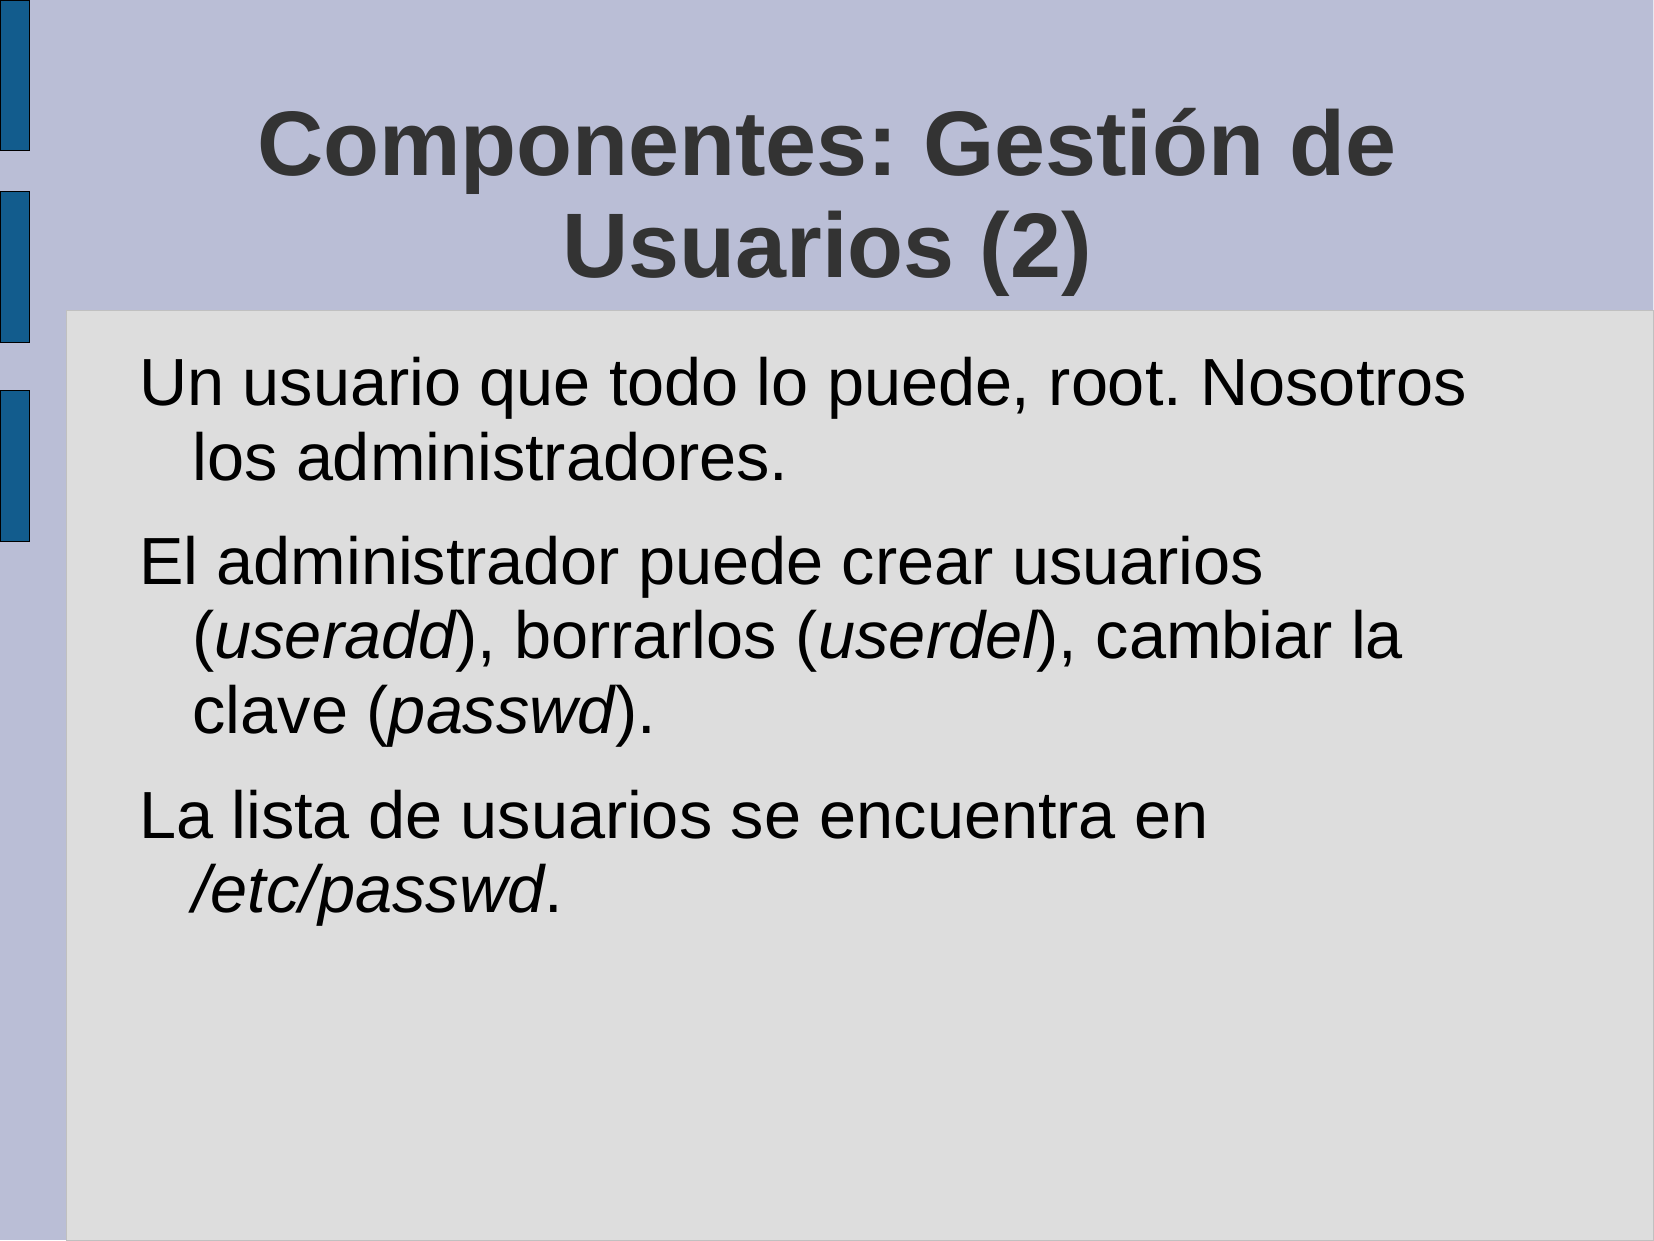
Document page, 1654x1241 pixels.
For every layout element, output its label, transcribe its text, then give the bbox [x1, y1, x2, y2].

list Un usuario que todo lo puede, root. Nosotros los administradores. El administrador puede crear usuarios (useradd), borrarlos (userdel), cambiar la clave (passwd). La lista de usuarios se encuentra en /etc/passwd. [121, 344, 1534, 1127]
title Componentes: Gestión de Usuarios (2) [121, 91, 1534, 299]
